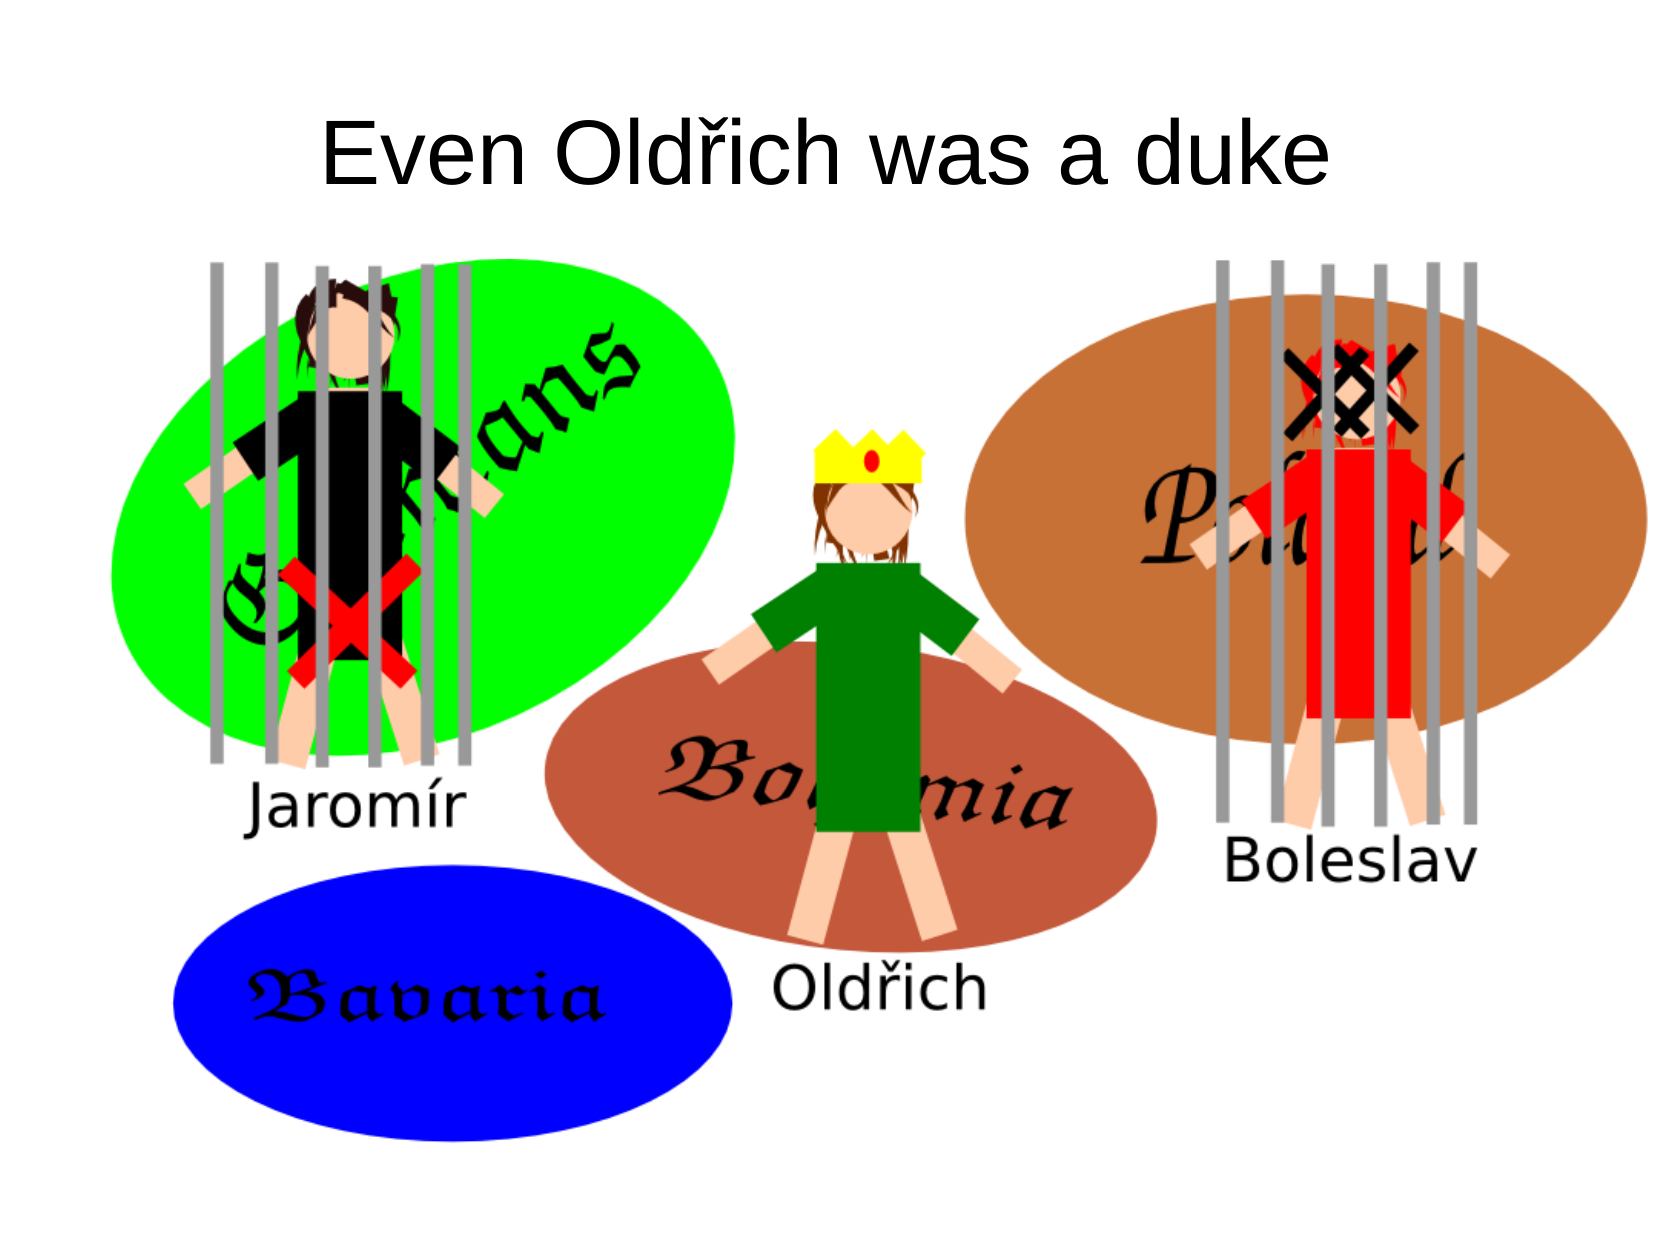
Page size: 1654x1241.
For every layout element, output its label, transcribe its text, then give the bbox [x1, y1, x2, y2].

picture [0, 259, 1654, 1241]
title Even Oldřich was a duke [82, 49, 1571, 257]
